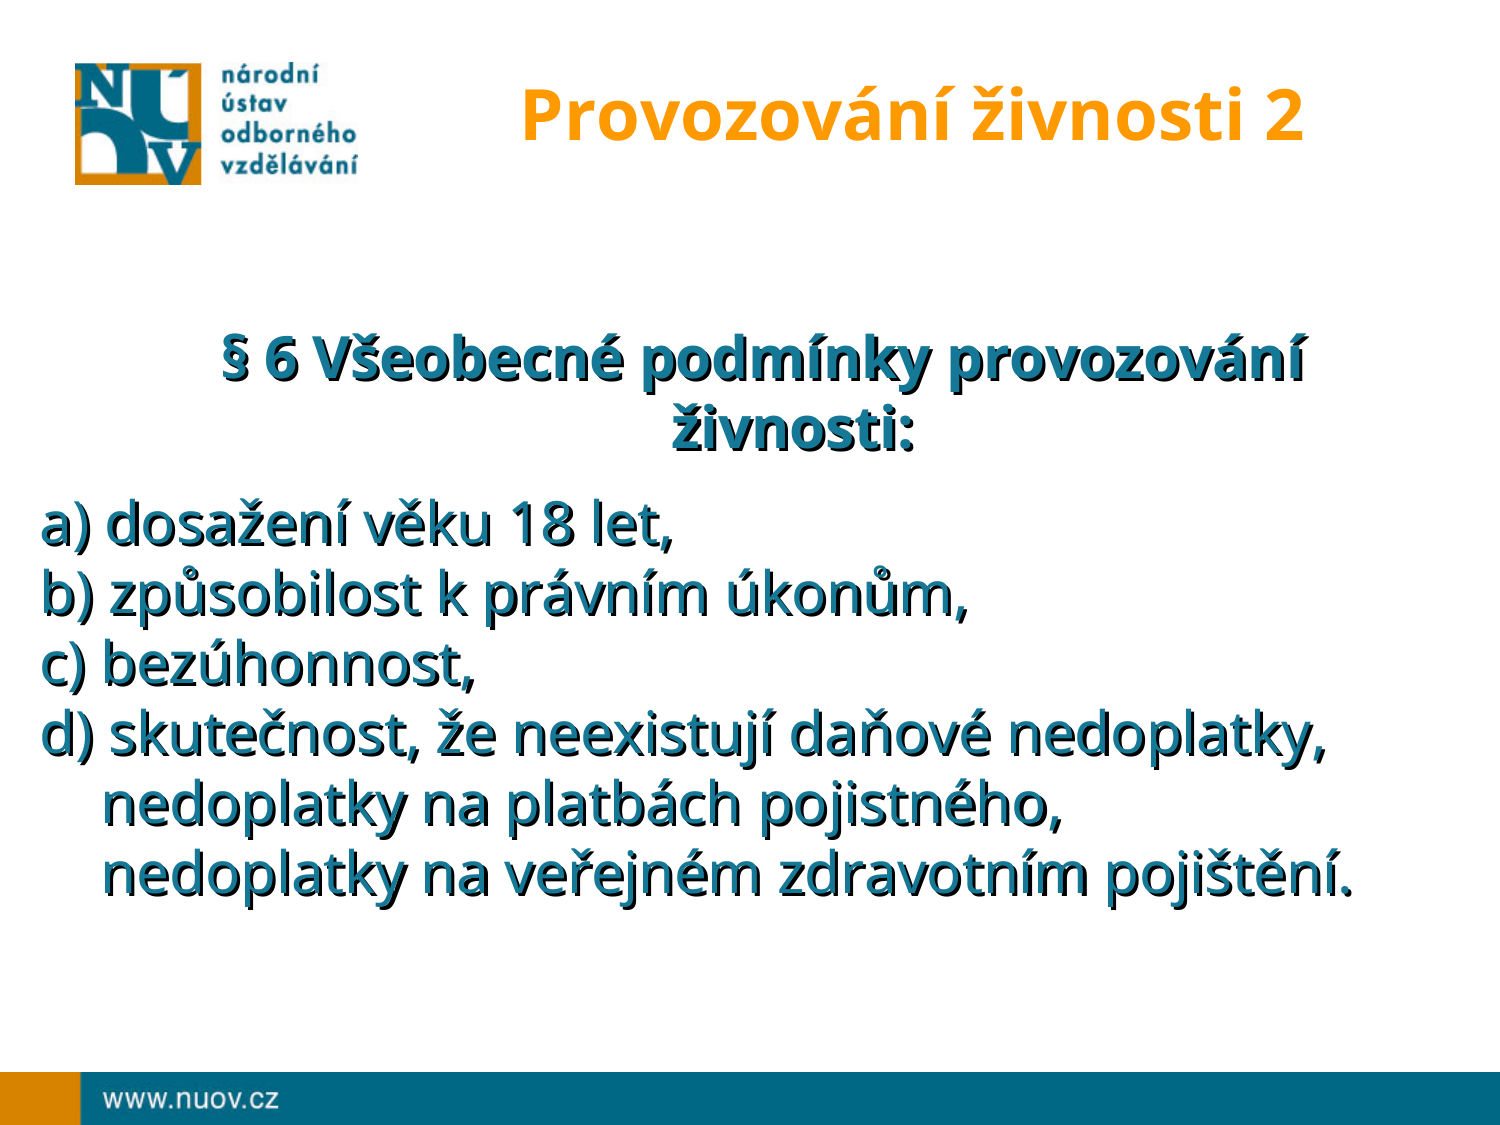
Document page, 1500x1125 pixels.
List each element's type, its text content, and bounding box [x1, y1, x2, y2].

text_box [0, 1072, 1500, 1125]
title Provozování živnosti 2 [399, 37, 1425, 188]
text_box § 6 Všeobecné podmínky provozování živnosti: a) dosažení věku 18 let, b) způsobilost k právním úkonům, c) bezúhonnost, d) skutečnost, že neexistují daňové nedoplatky, nedoplatky na platbách pojistného, nedoplatky na veřejném zdravotním pojištění. [24, 312, 1500, 913]
text_box [75, 62, 358, 185]
